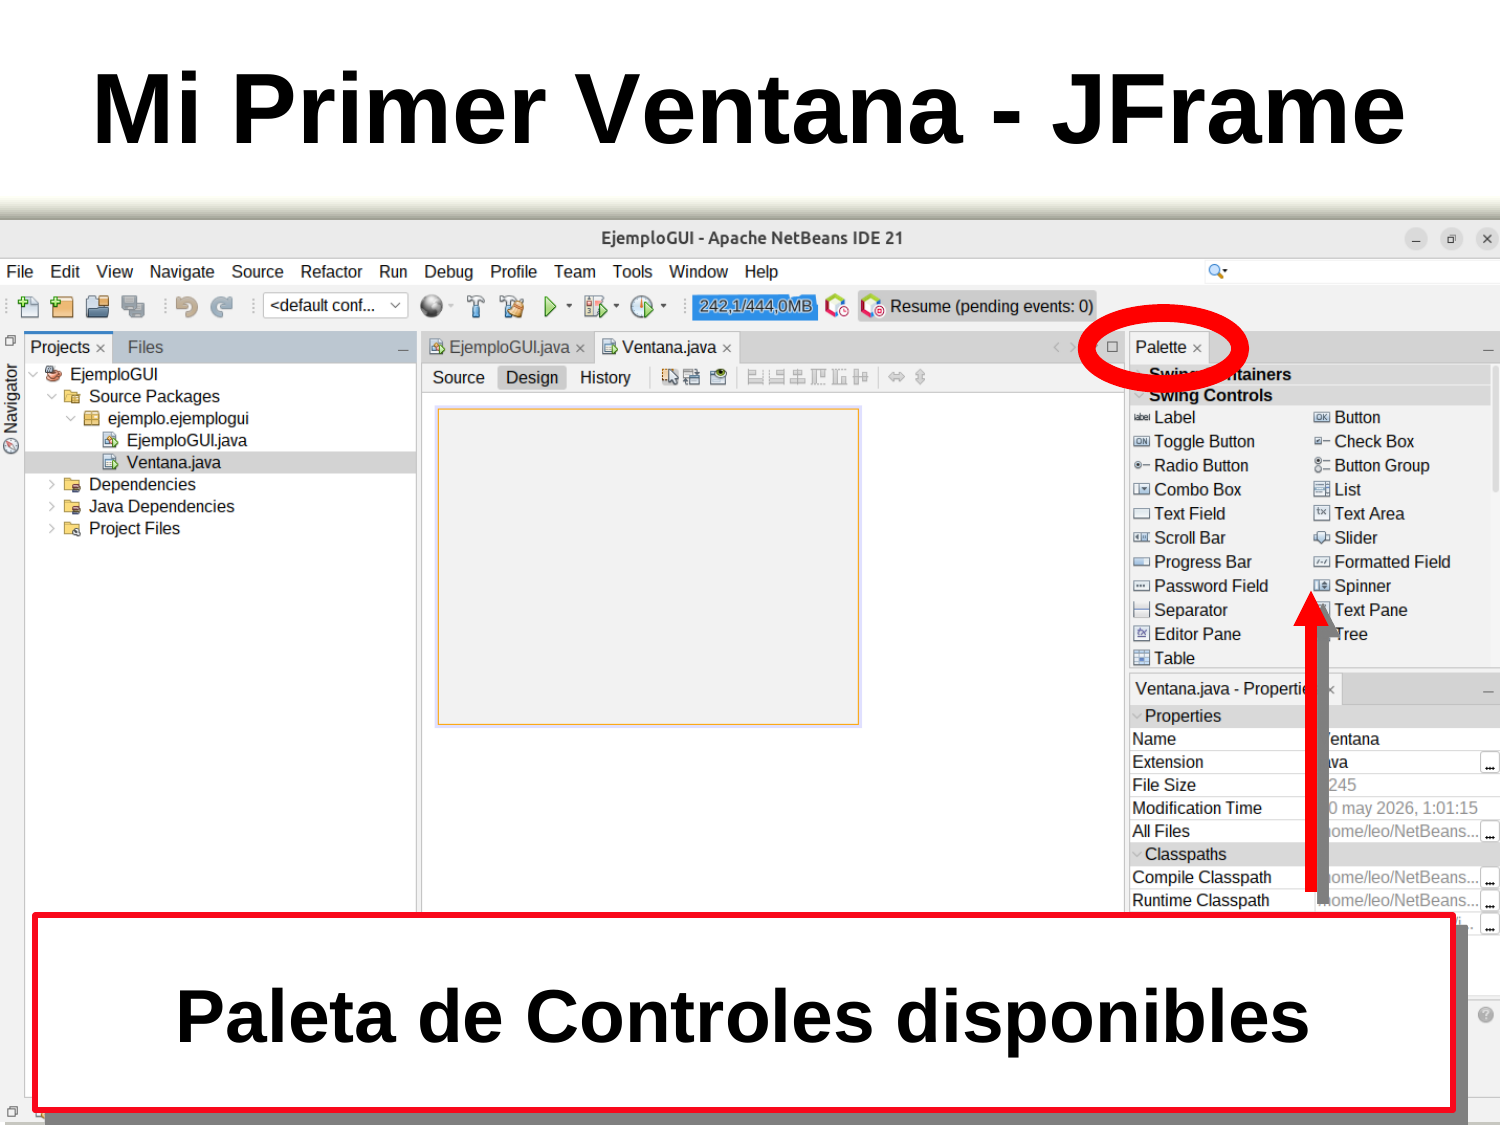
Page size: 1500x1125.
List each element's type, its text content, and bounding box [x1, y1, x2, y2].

title Mi Primer Ventana - JFrame [0, 9, 1500, 198]
picture [0, 220, 1500, 1123]
text_box Paleta de Controles disponibles [35, 915, 1453, 1111]
